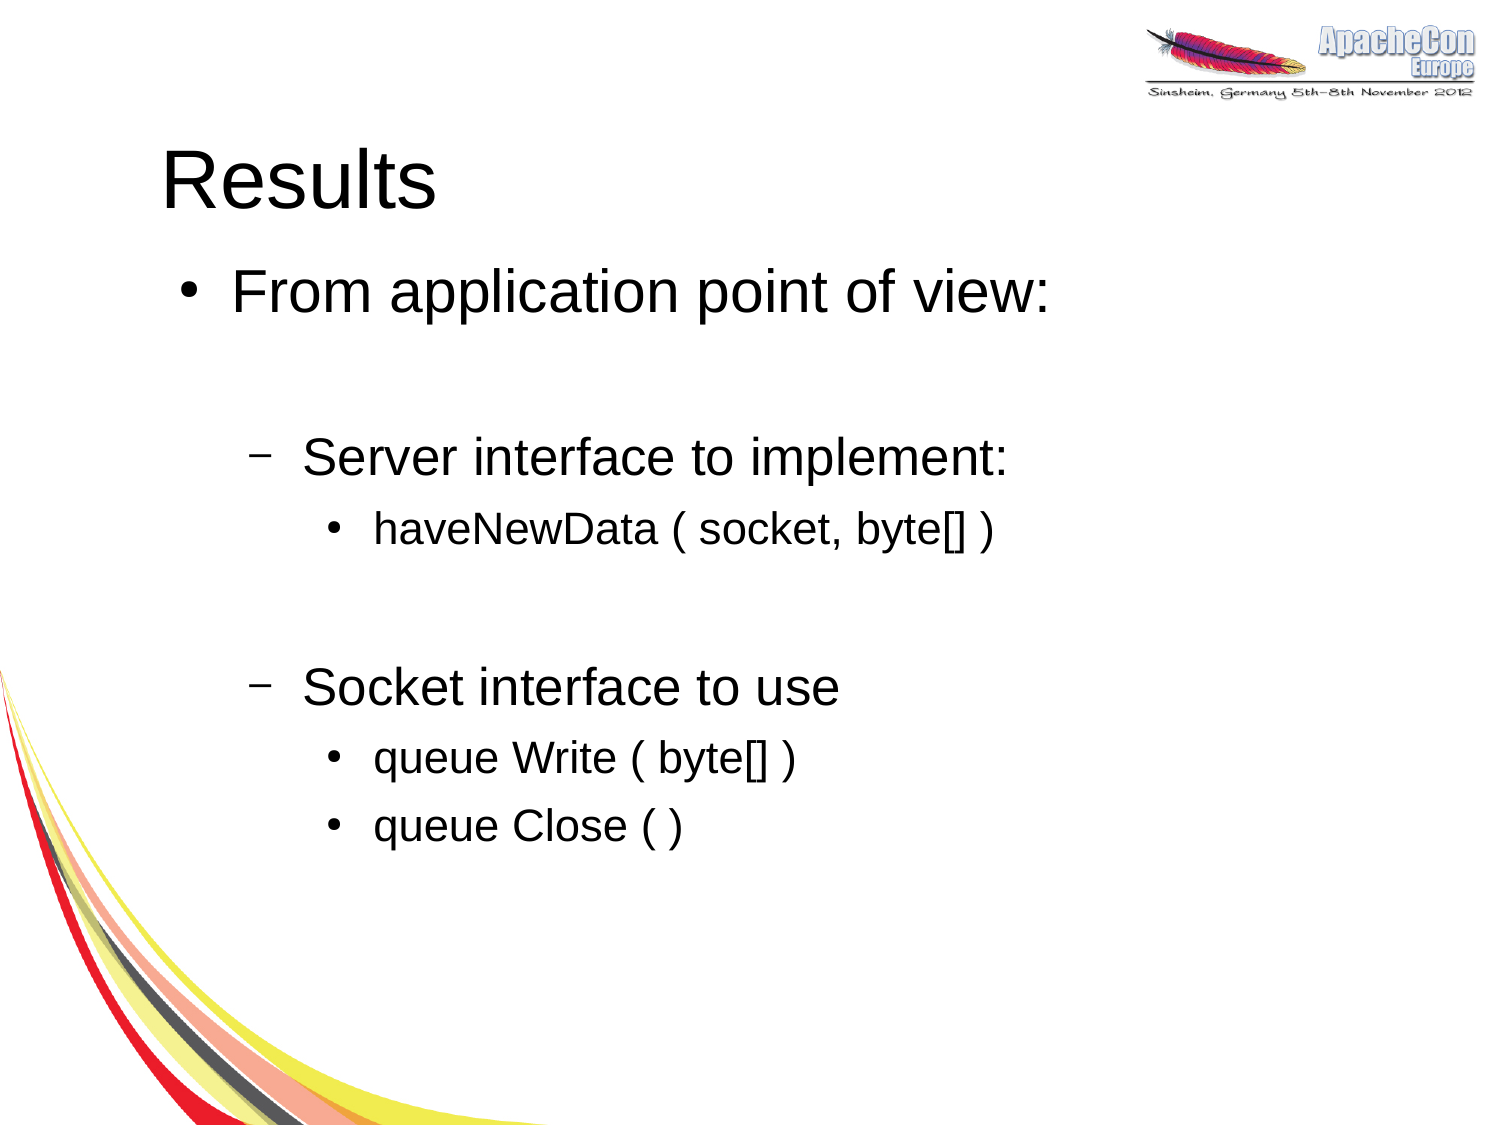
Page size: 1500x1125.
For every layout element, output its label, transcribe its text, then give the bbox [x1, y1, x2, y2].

picture [0, 0, 1500, 1125]
list From application point of view: Server interface to implement: haveNewData ( socket, byte[] ) Socket interface to use queue Write ( byte[] ) queue Close ( ) [160, 257, 1393, 911]
title Results [160, 128, 1393, 231]
